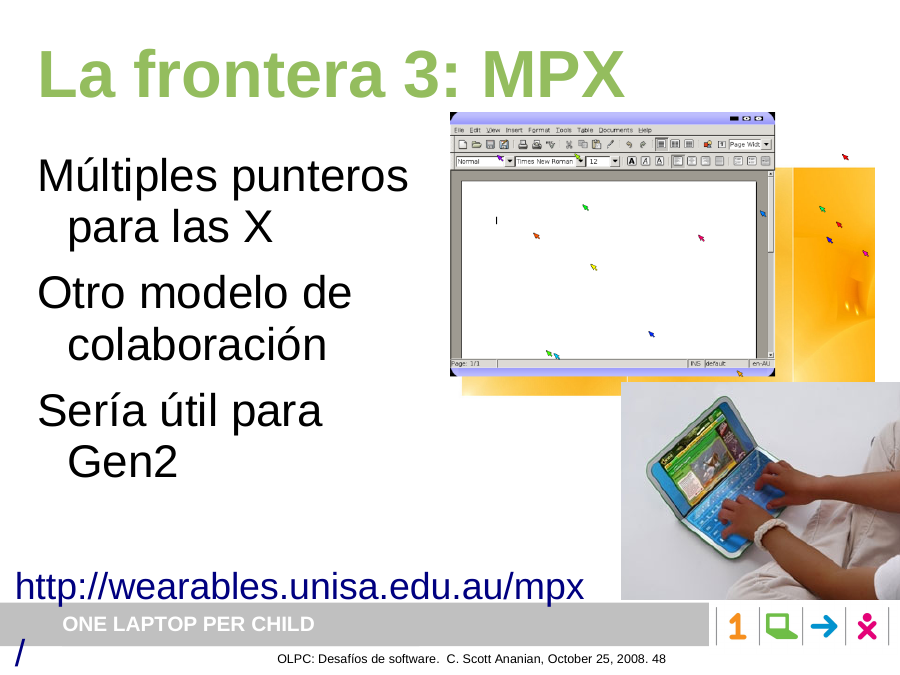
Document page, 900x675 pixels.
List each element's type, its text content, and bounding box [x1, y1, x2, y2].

list Múltiples punteros para las X Otro modelo de colaboración Sería útil para Gen2 [37, 150, 413, 525]
picture [450, 112, 900, 655]
text_box http://wearables.unisa.edu.au/mpx/ [0, 525, 610, 615]
title La frontera 3: MPX [37, 37, 856, 226]
